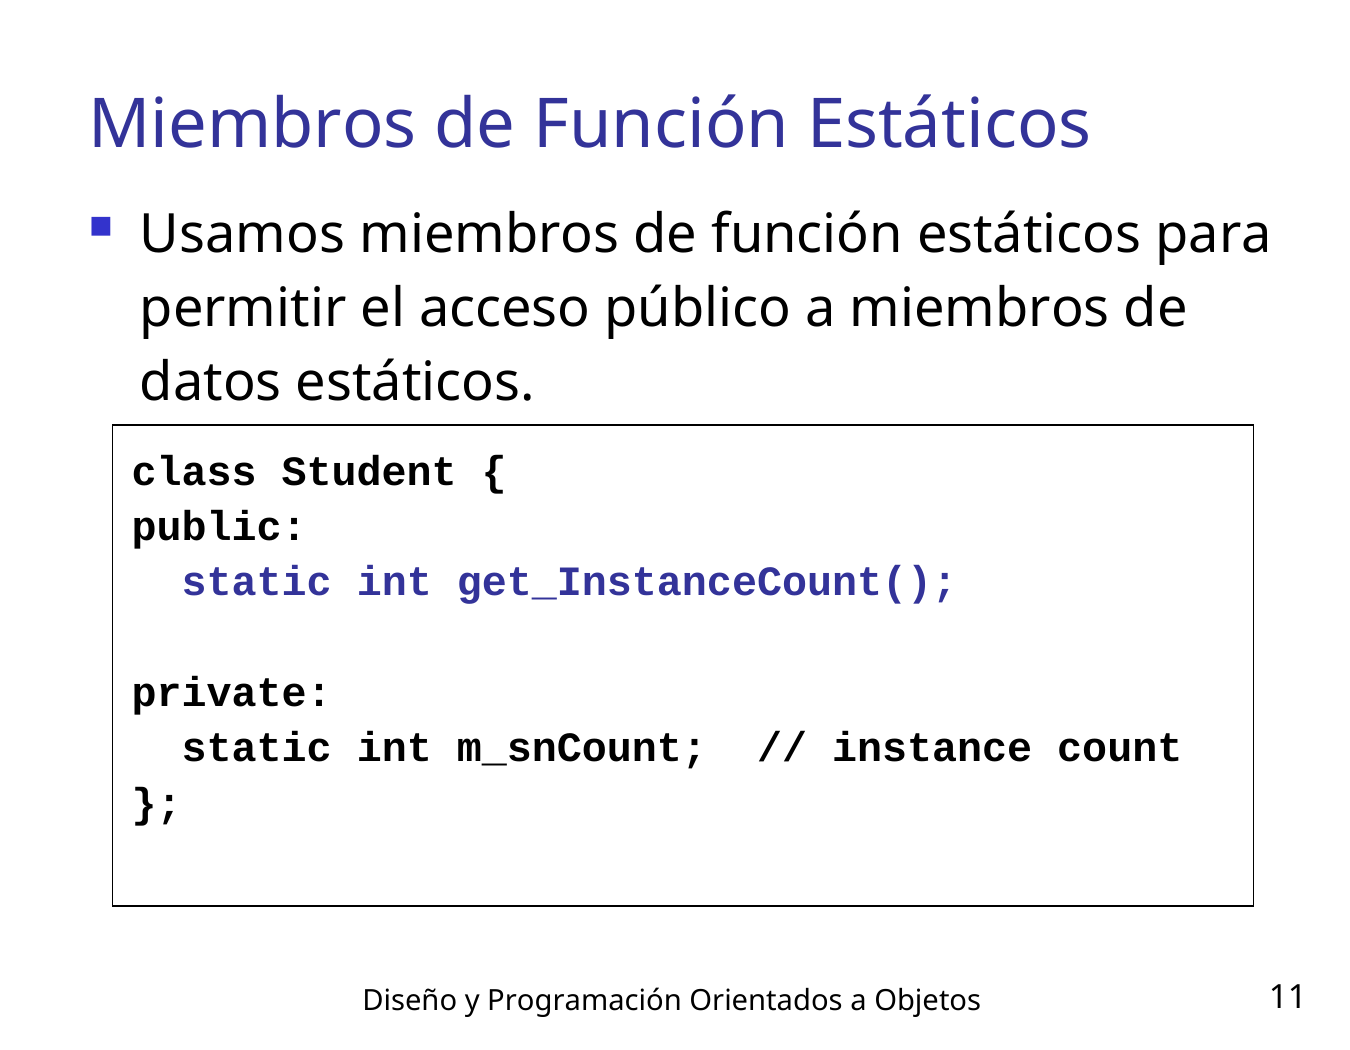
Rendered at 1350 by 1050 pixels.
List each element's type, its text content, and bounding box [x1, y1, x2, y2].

list Usamos miembros de función estáticos para permitir el acceso público a miembros de datos estáticos. [75, 187, 1316, 938]
title Miembros de Función Estáticos [75, 23, 1319, 175]
